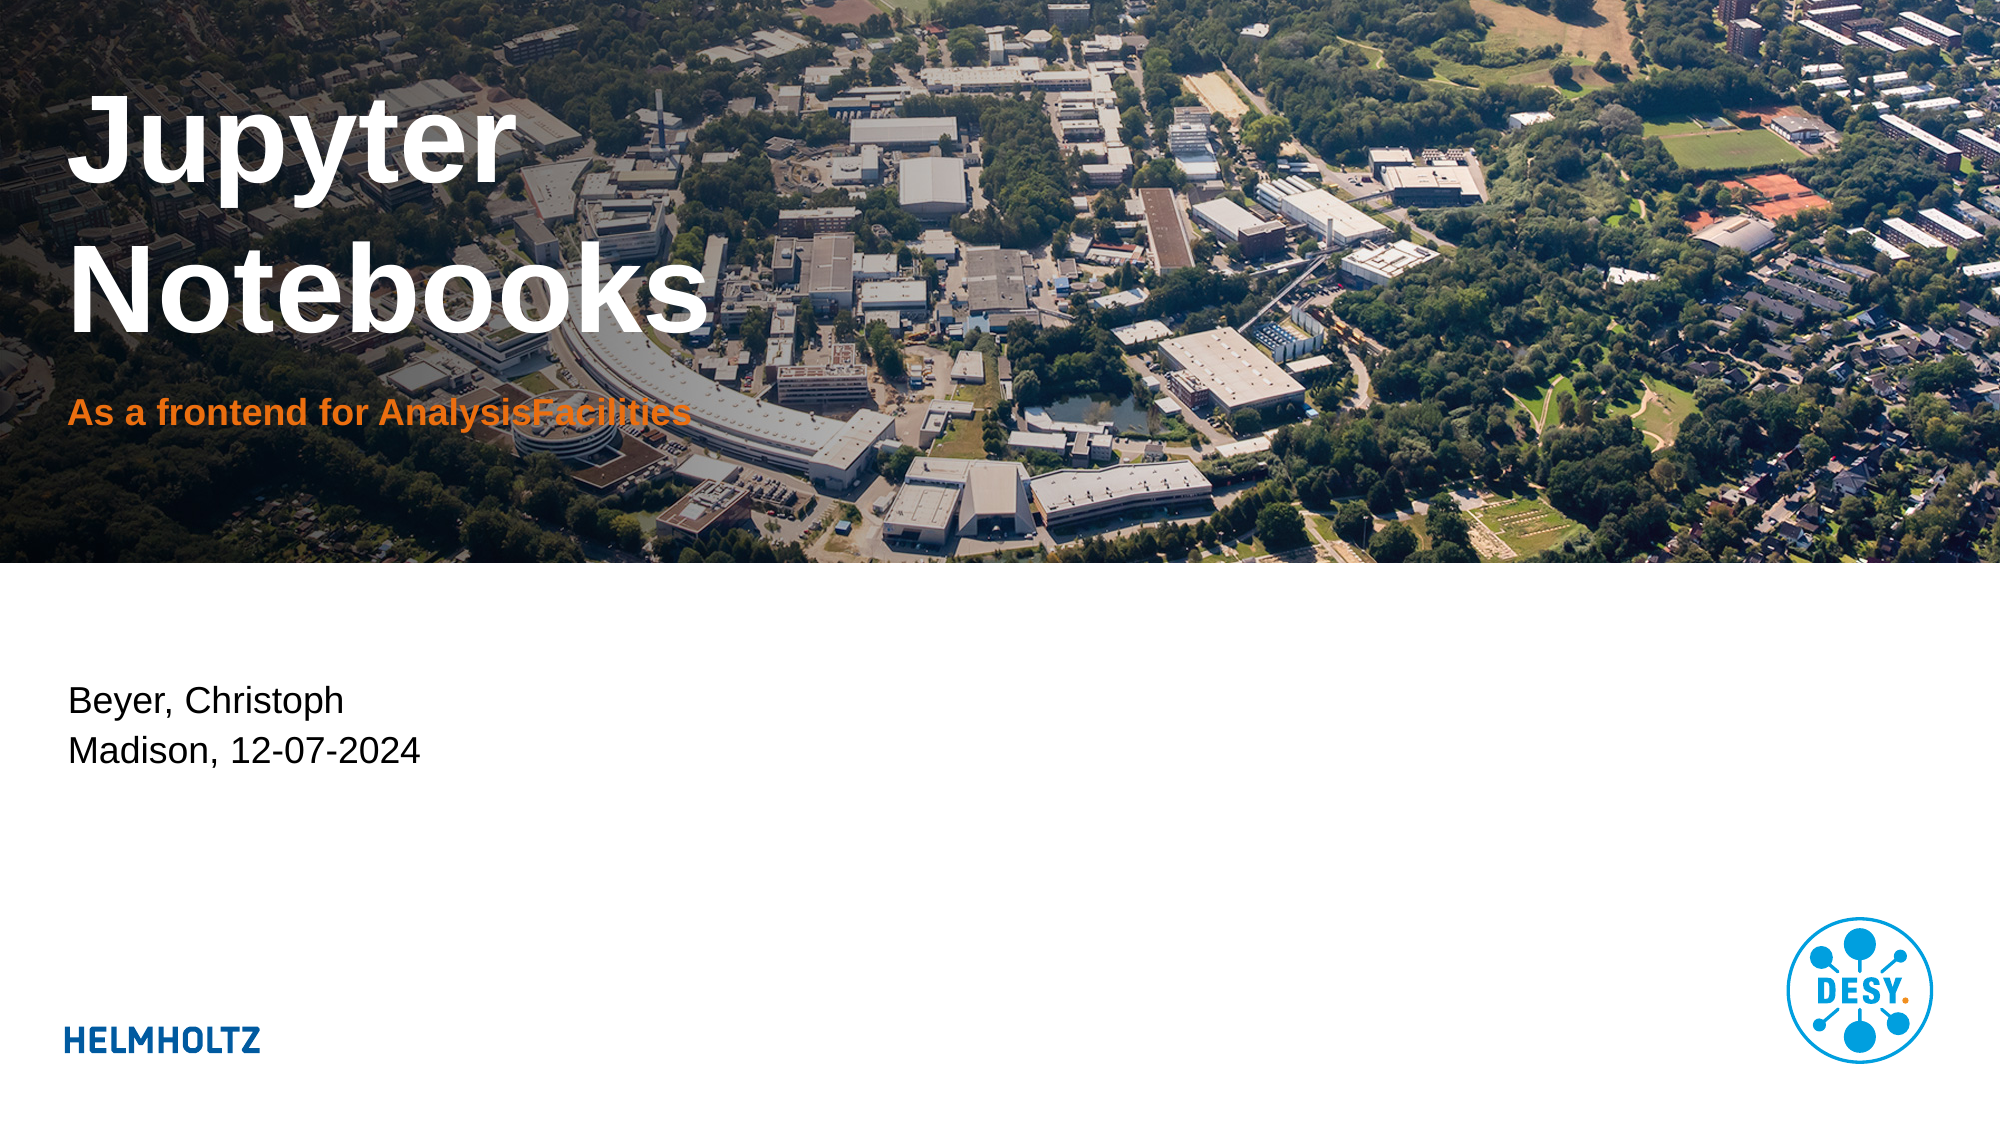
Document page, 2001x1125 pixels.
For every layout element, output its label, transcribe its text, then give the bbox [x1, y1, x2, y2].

subtitle As a frontend for AnalysisFacilities [66, 383, 1933, 529]
picture [0, 0, 2000, 563]
list Beyer, Christoph Madison, 12-07-2024 [67, 672, 1933, 787]
title Jupyter Notebooks [66, 57, 1933, 238]
